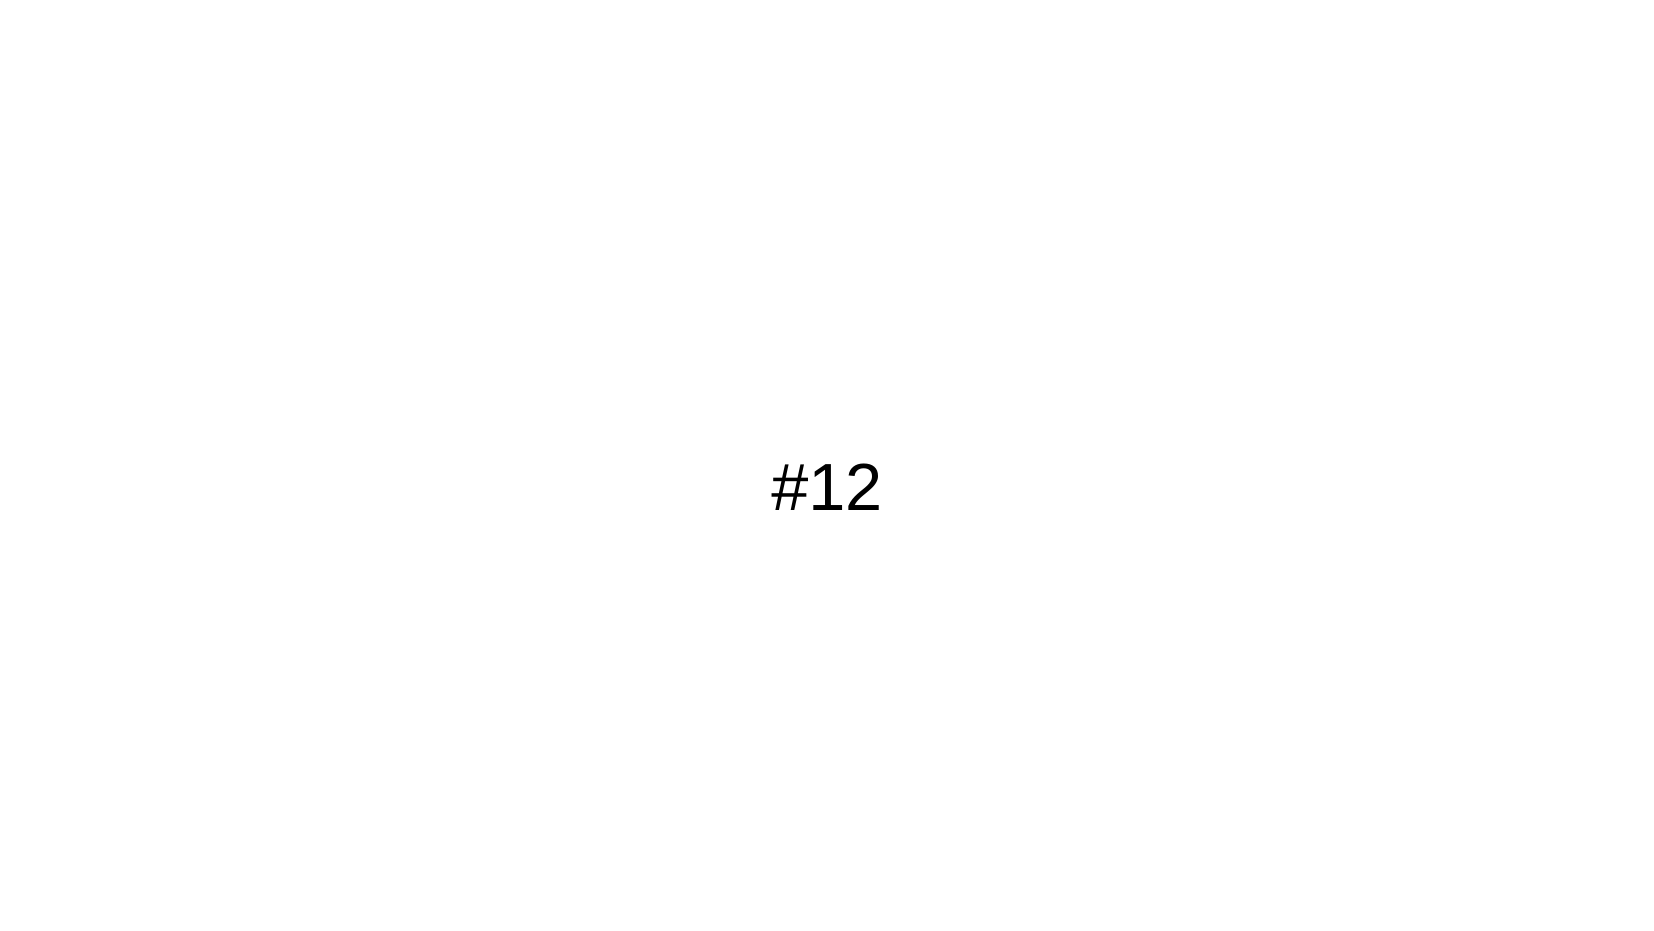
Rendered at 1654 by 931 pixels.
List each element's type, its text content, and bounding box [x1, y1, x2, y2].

subtitle #<number> [82, 217, 1571, 758]
